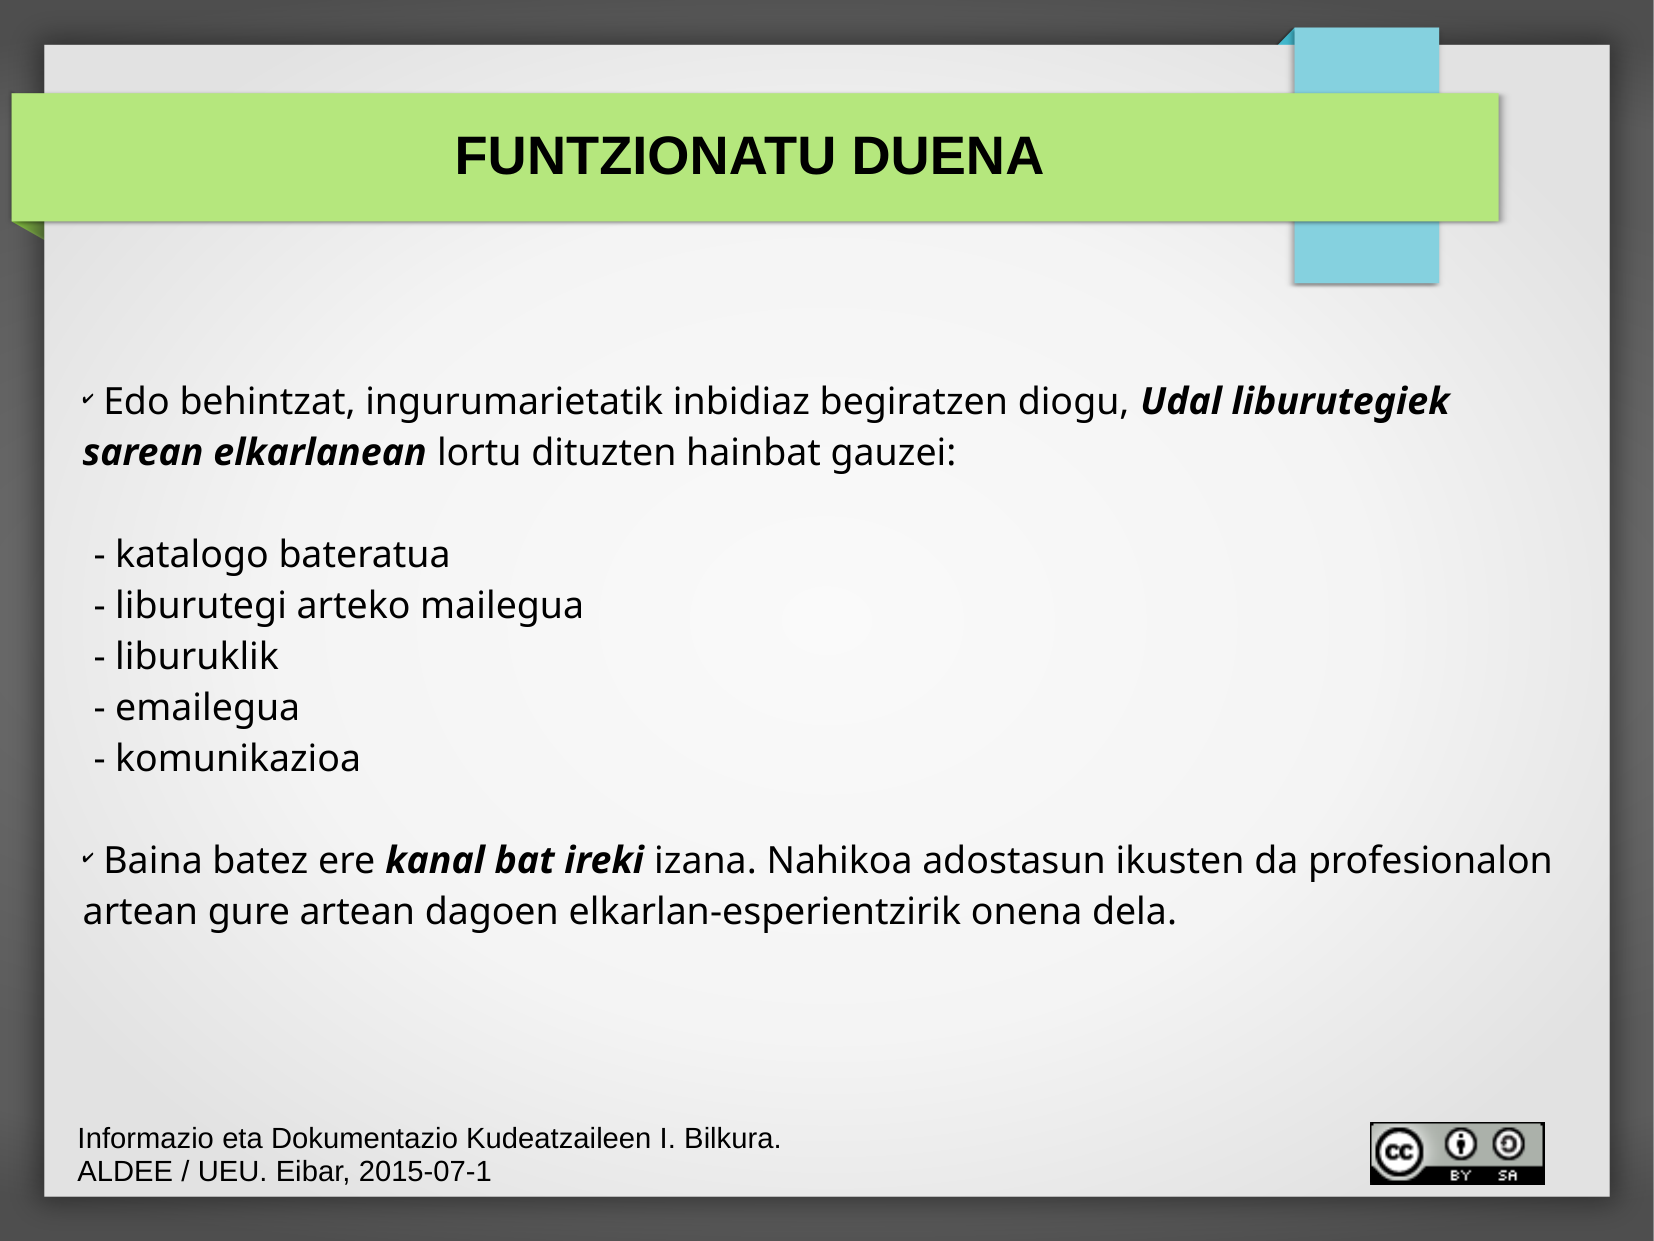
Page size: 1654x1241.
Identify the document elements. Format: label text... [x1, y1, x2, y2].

subtitle Edo behintzat, ingurumarietatik inbidiaz begiratzen diogu, Udal liburutegiek sarean elkarlanean lortu dituzten hainbat gauzei: - katalogo bateratua - liburutegi arteko mailegua - liburuklik - emailegua - komunikazioa Baina batez ere kanal bat ireki izana. Nahikoa adostasun ikusten da profesionalon artean gure artean dagoen elkarlan-esperientzirik onena dela. [82, 295, 1571, 1015]
picture [0, 0, 1654, 1241]
text_box Informazio eta Dokumentazio Kudeatzaileen I. Bilkura. ALDEE / UEU. Eibar, 2015-07-1 [62, 1068, 1581, 1221]
text_box FUNTZIONATU DUENA [23, 118, 1477, 194]
